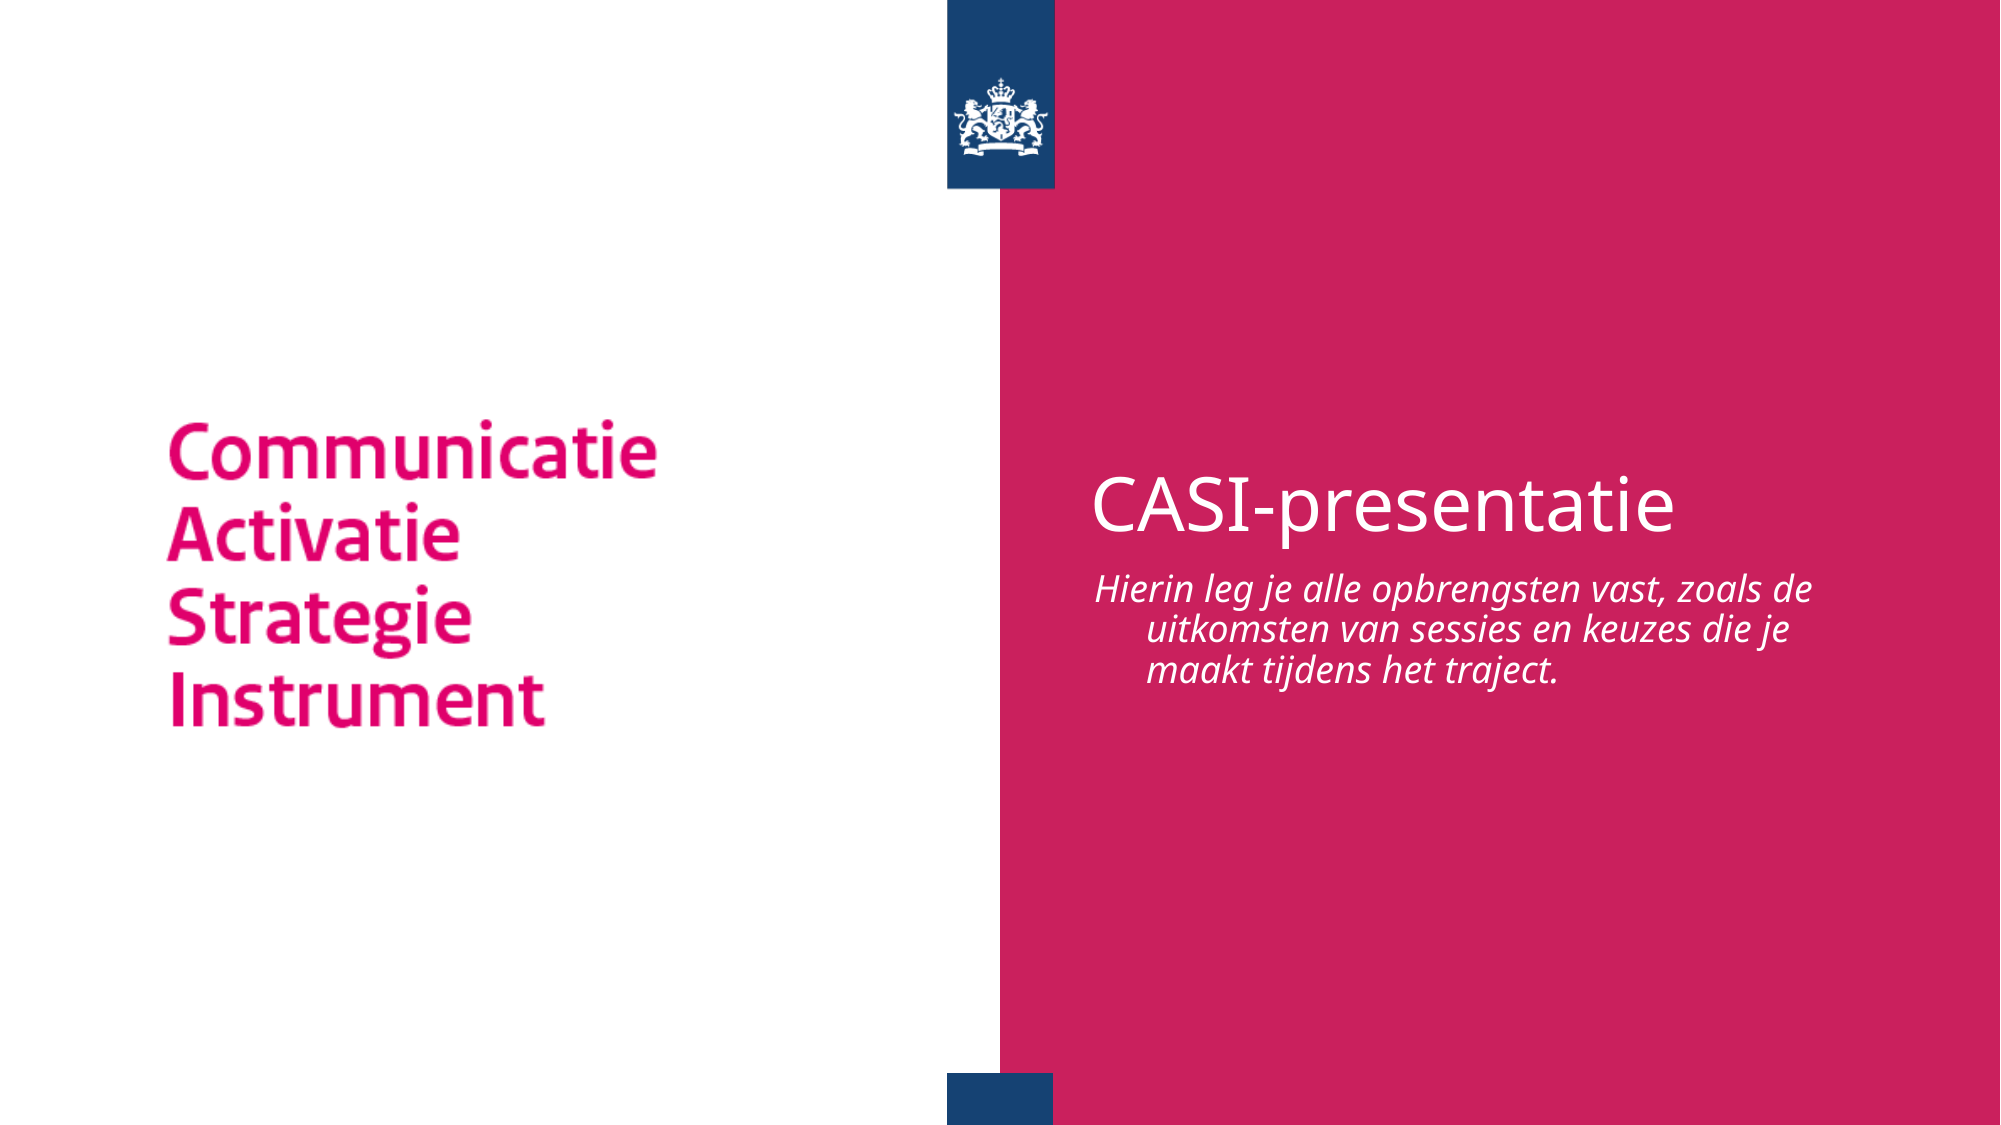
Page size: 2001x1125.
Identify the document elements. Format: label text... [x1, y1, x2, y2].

subtitle Hierin leg je alle opbrengsten vast, zoals de uitkomsten van sessies en keuzes die je maakt tijdens het traject. [1027, 562, 1849, 957]
title CASI-presentatie [1075, 332, 1897, 563]
picture [110, 387, 788, 790]
